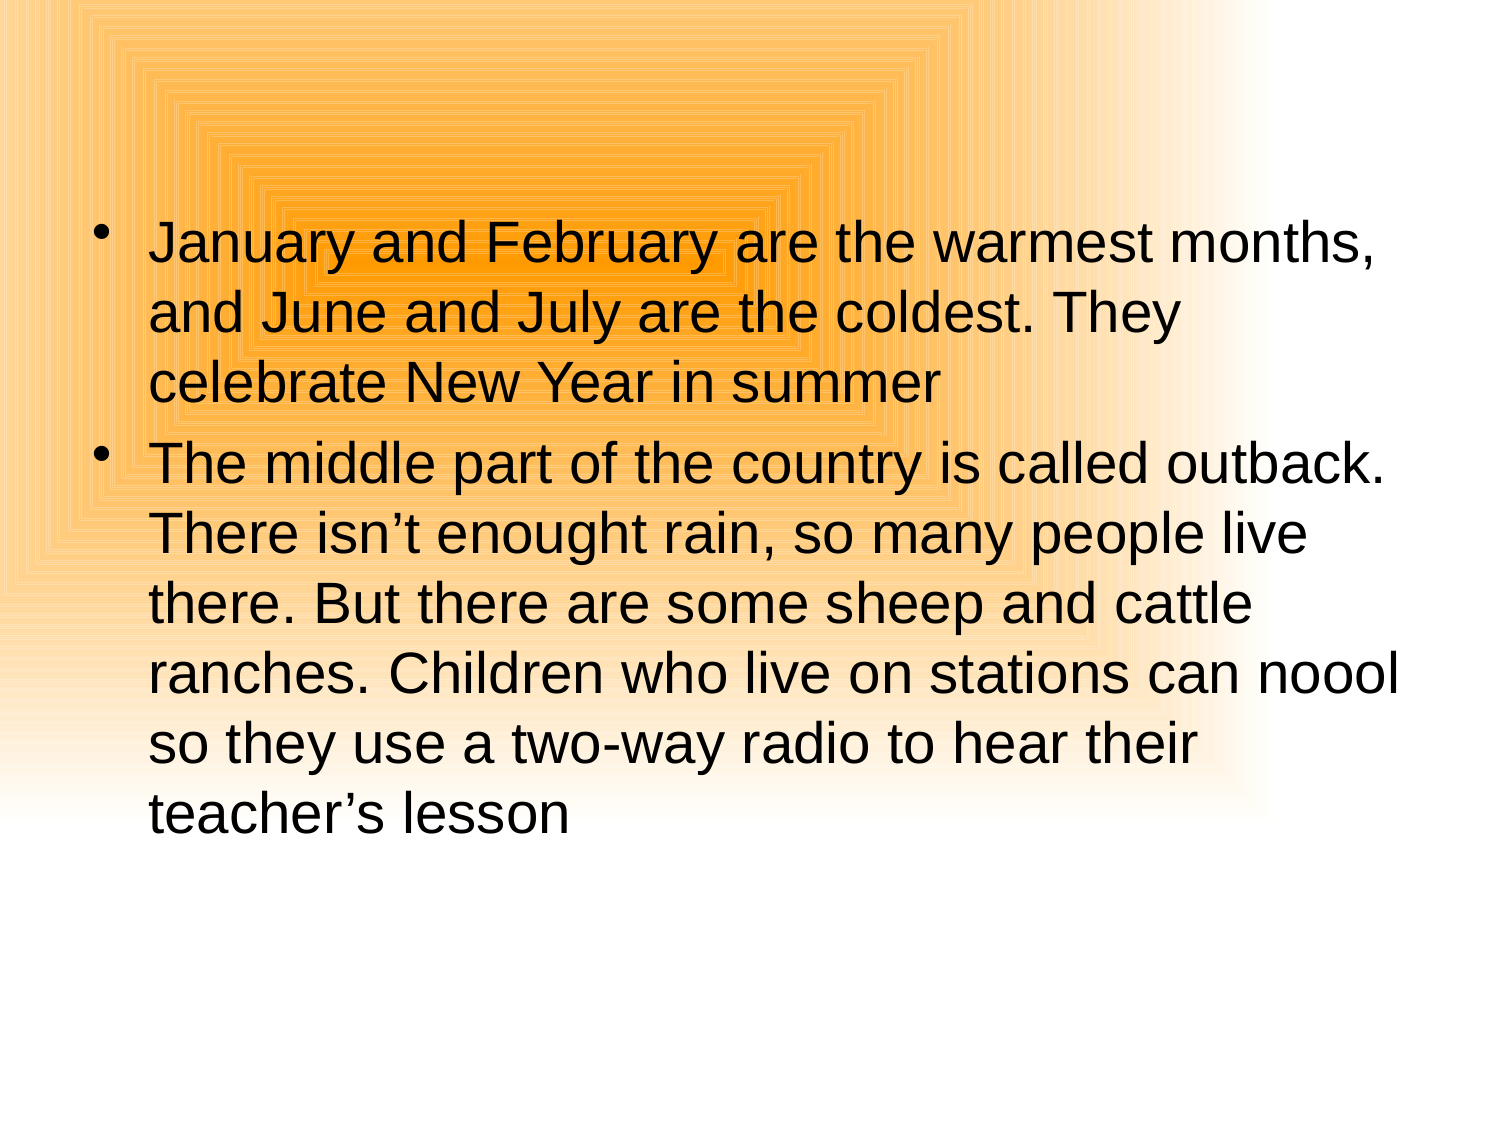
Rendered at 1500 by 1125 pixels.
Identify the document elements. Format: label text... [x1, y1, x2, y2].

list January and February are the warmest months, and June and July are the coldest. They celebrate New Year in summer The middle part of the country is called outback. There isn’t enought rain, so many people live there. But there are some sheep and cattle ranches. Children who live on stations can noool so they use a two-way radio to hear their teacher’s lesson [76, 196, 1427, 939]
